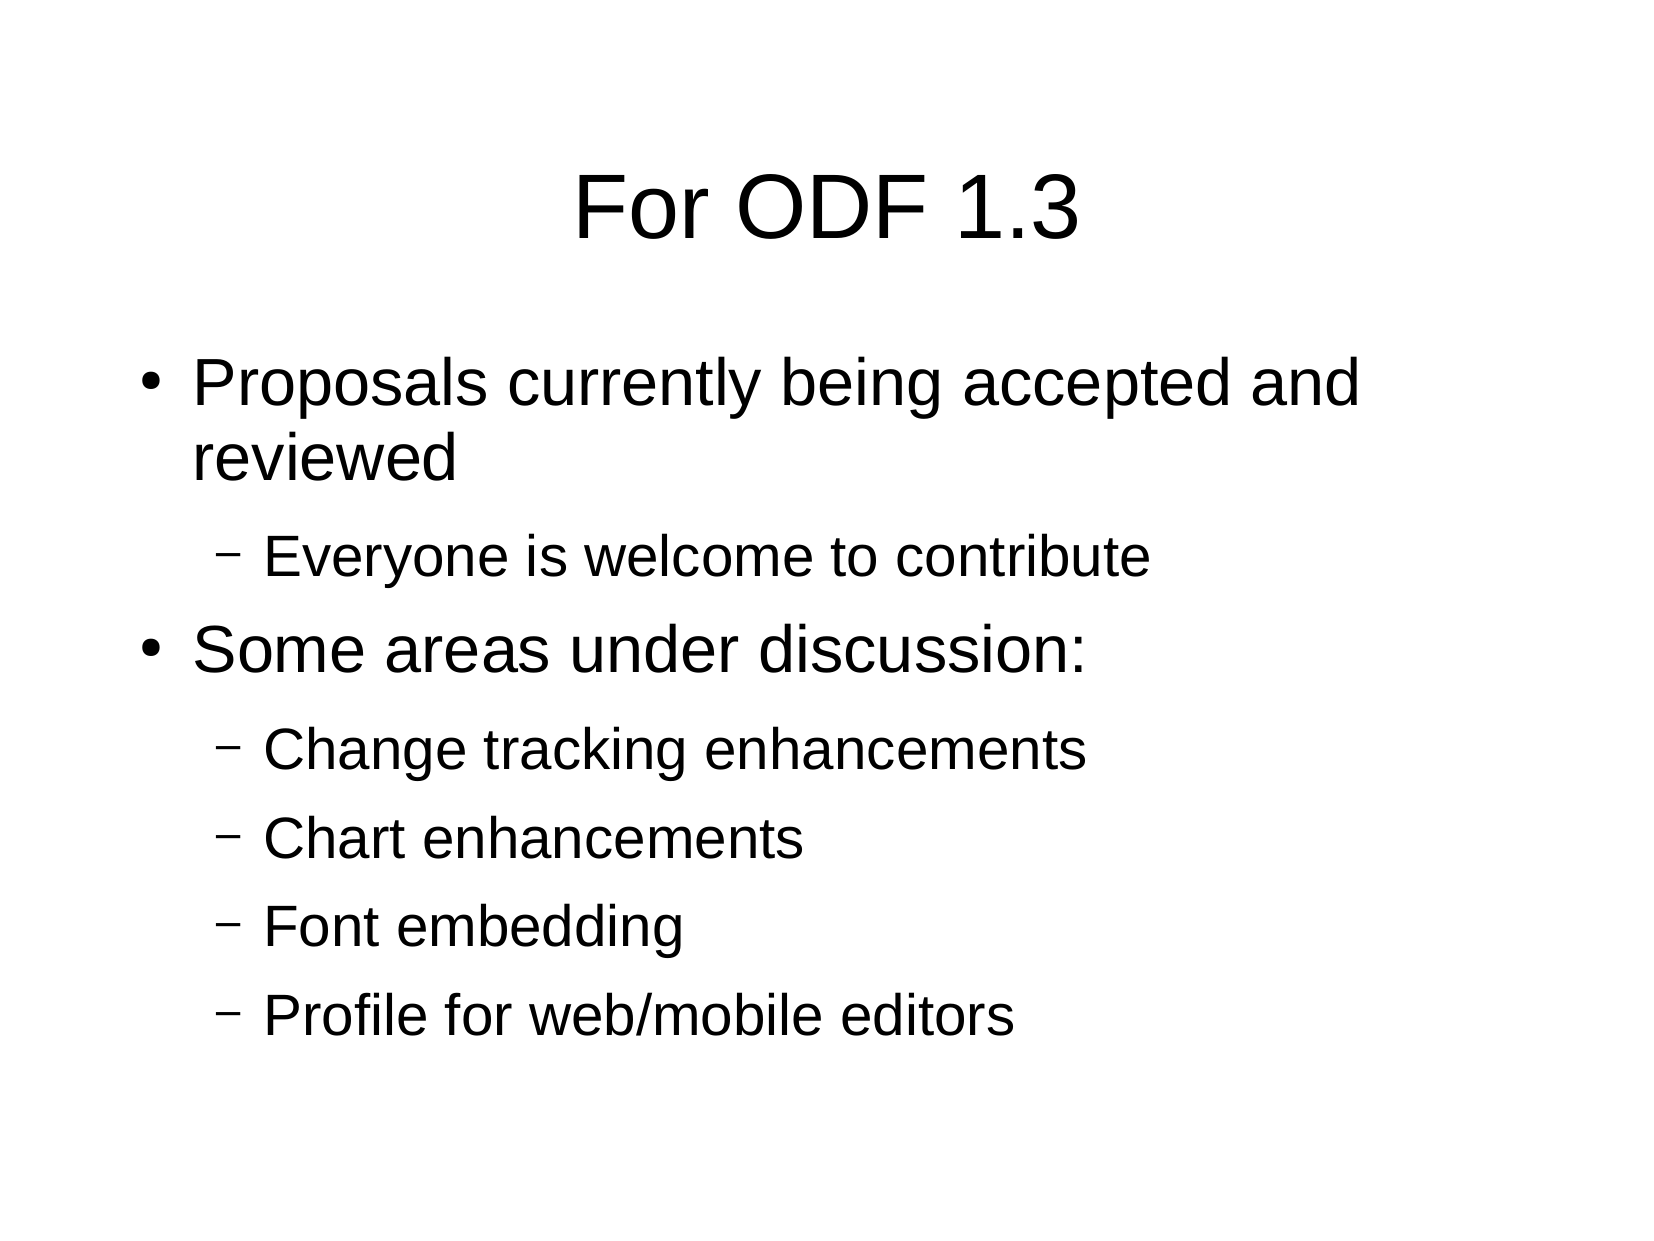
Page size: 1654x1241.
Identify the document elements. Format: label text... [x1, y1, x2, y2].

title For ODF 1.3 [121, 102, 1534, 311]
list Proposals currently being accepted and reviewed Everyone is welcome to contribute Some areas under discussion: Change tracking enhancements Chart enhancements Font embedding Profile for web/mobile editors [121, 344, 1534, 1240]
